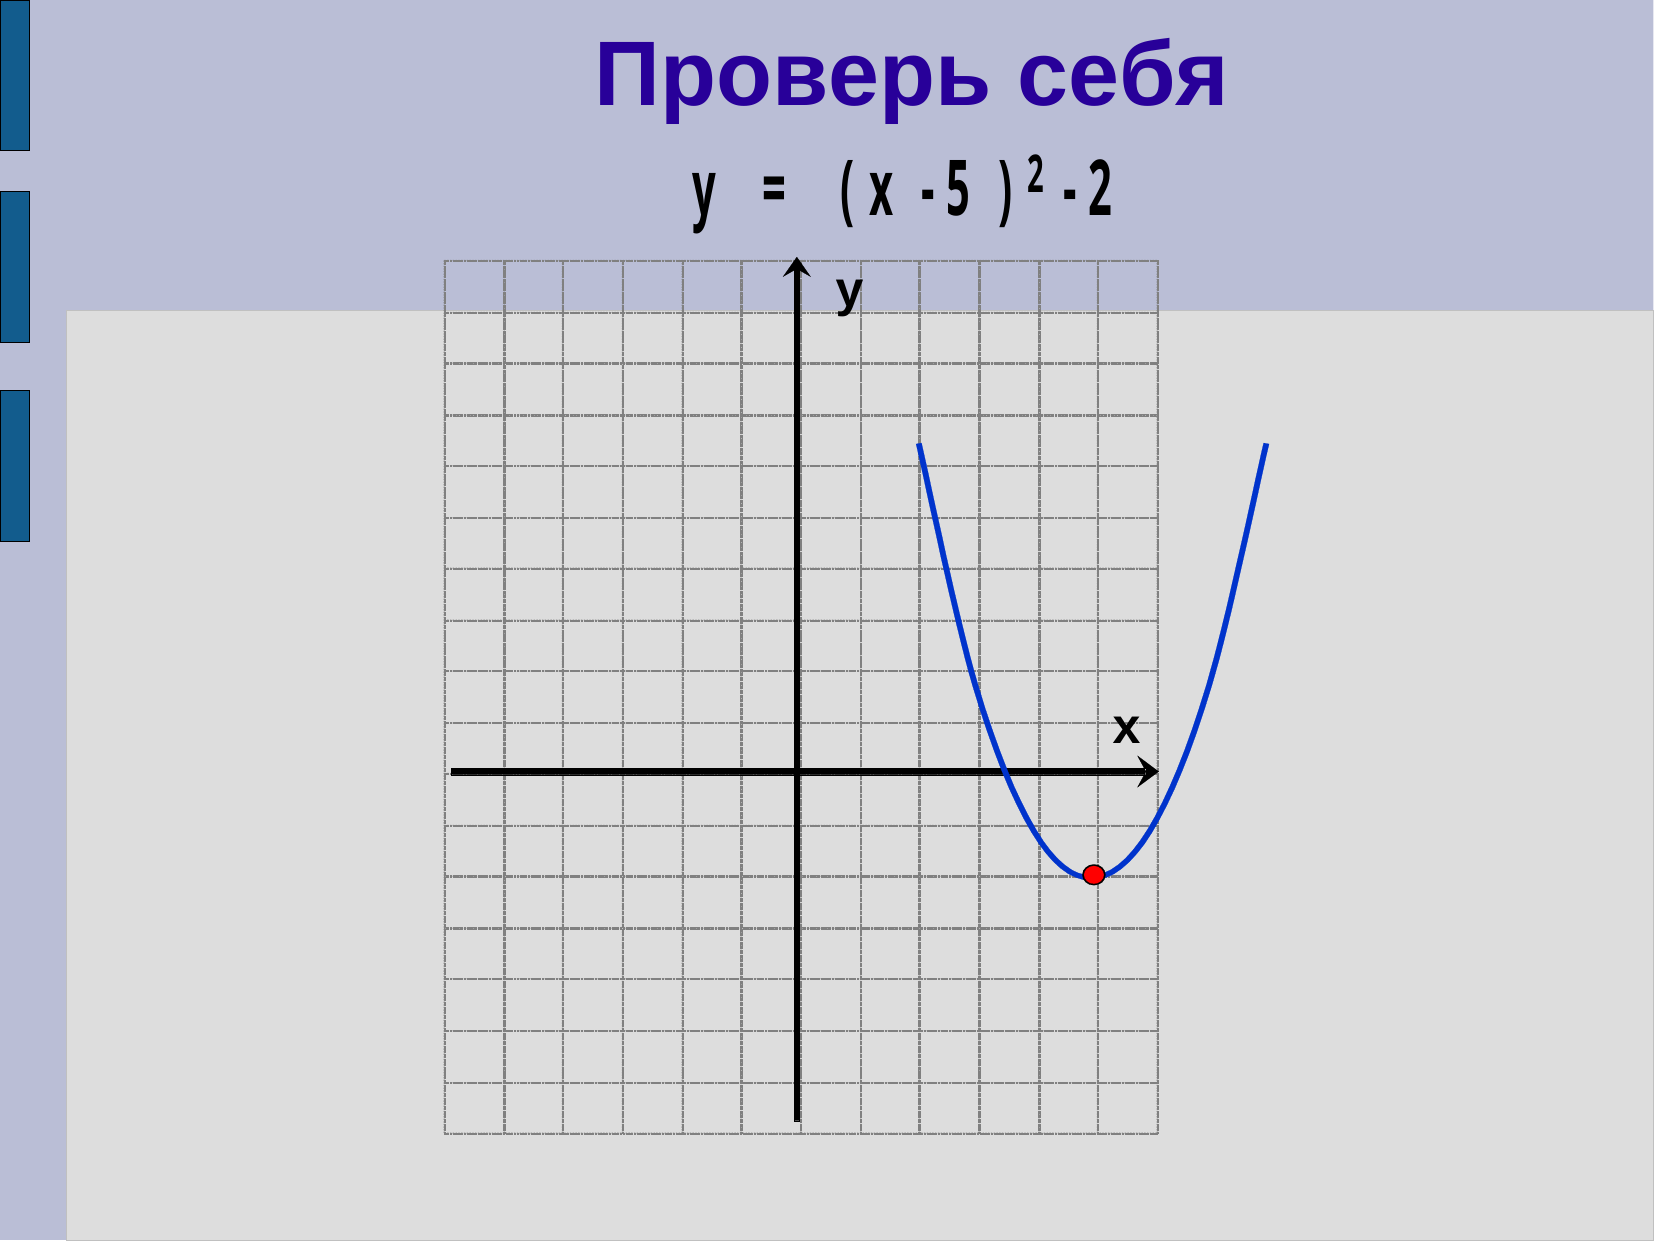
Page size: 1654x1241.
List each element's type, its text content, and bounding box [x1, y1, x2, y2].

title Проверь себя [206, 0, 1619, 148]
picture [442, 118, 1300, 1152]
text_box х [1097, 690, 1156, 763]
text_box у [820, 253, 878, 326]
